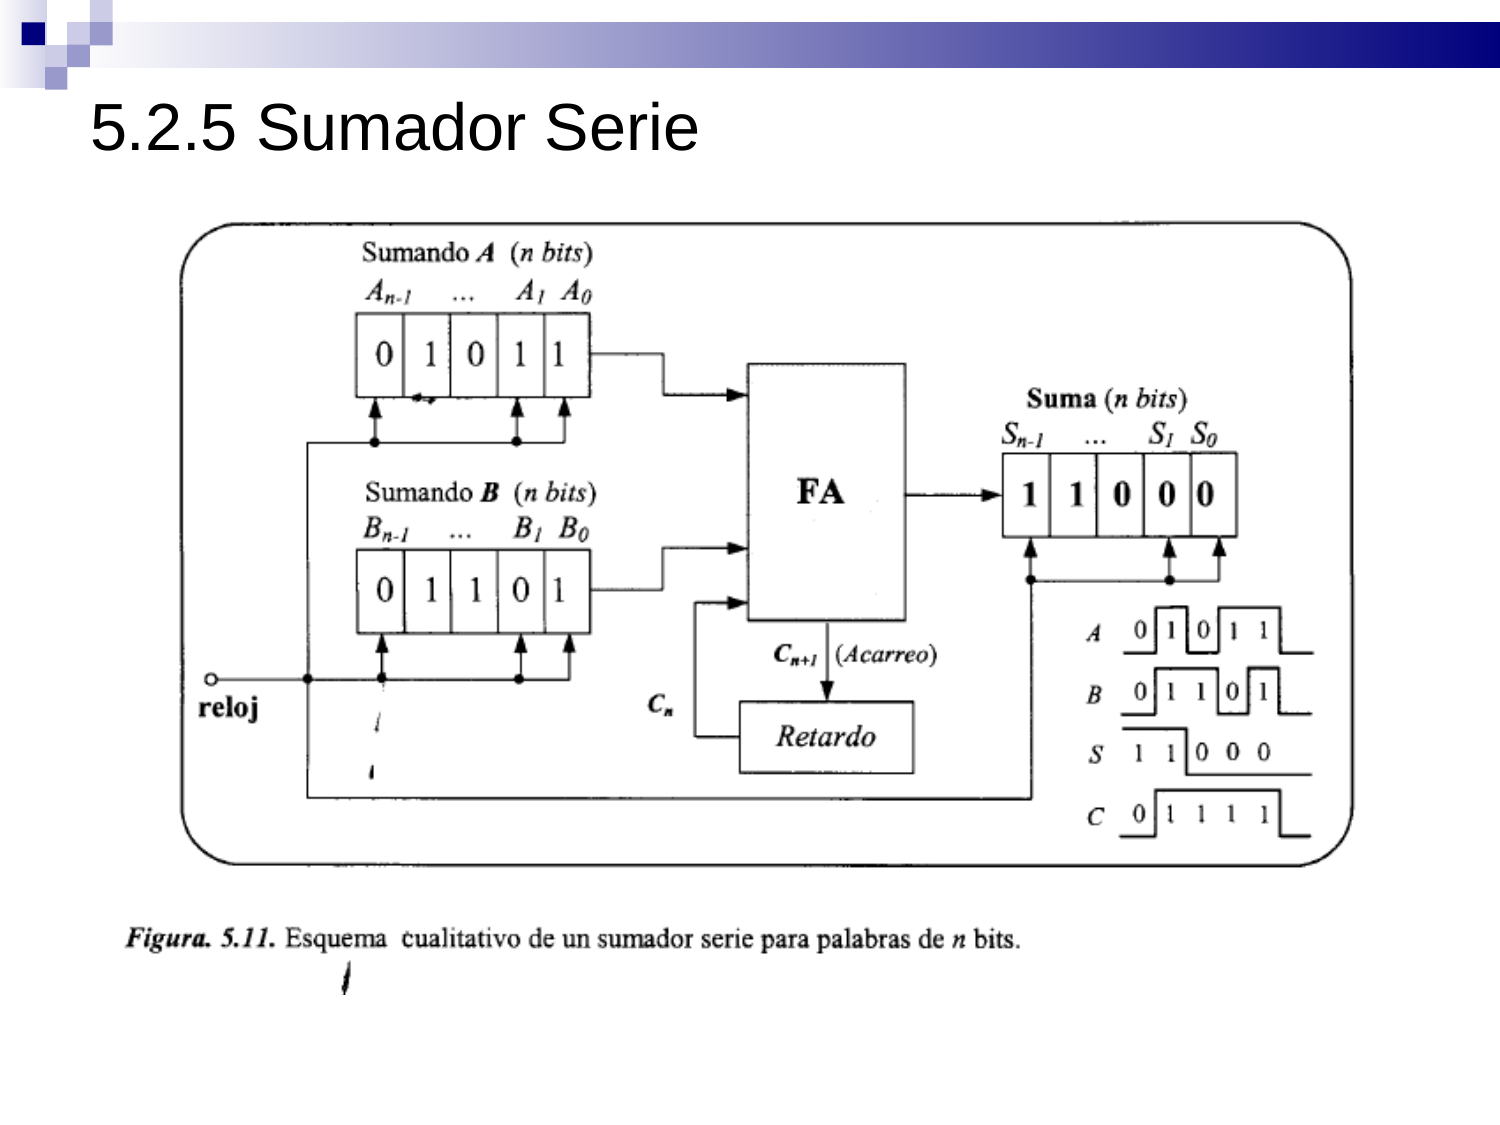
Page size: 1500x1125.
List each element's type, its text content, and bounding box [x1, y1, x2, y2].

title 5.2.5 Sumador Serie [75, 75, 1426, 173]
picture [88, 184, 1424, 995]
